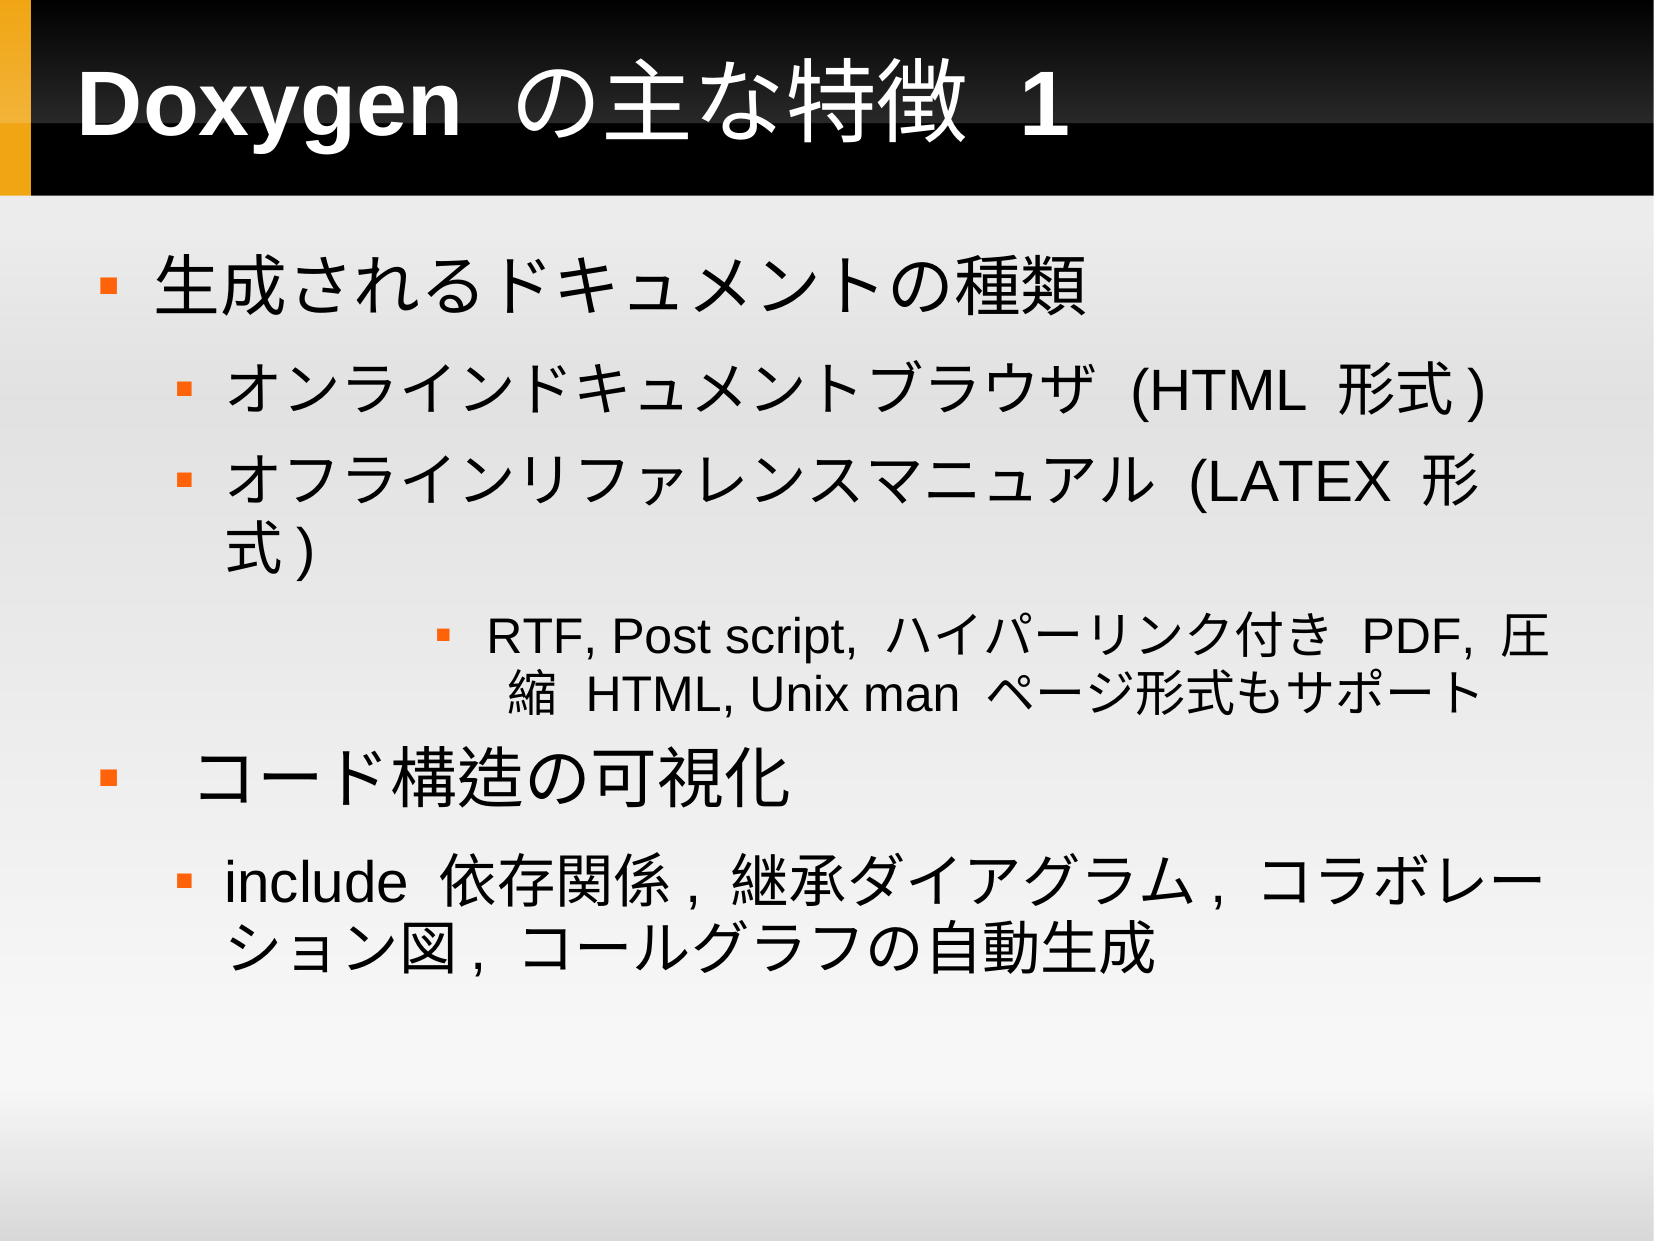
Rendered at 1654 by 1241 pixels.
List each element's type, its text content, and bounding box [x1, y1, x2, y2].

picture [0, 0, 1654, 1241]
list 生成されるドキュメントの種類 オンラインドキュメントブラウザ (HTML 形式) オフラインリファレンスマニュアル (LATEX 形式) RTF, Post script, ハイパーリンク付き PDF, 圧縮 HTML, Unix man ページ形式もサポート コード構造の可視化 include 依存関係, 継承ダイアグラム, コラボレーション図, コールグラフの自動生成 [82, 248, 1571, 1094]
title Doxygen の主な特徴 1 [76, 0, 1565, 208]
